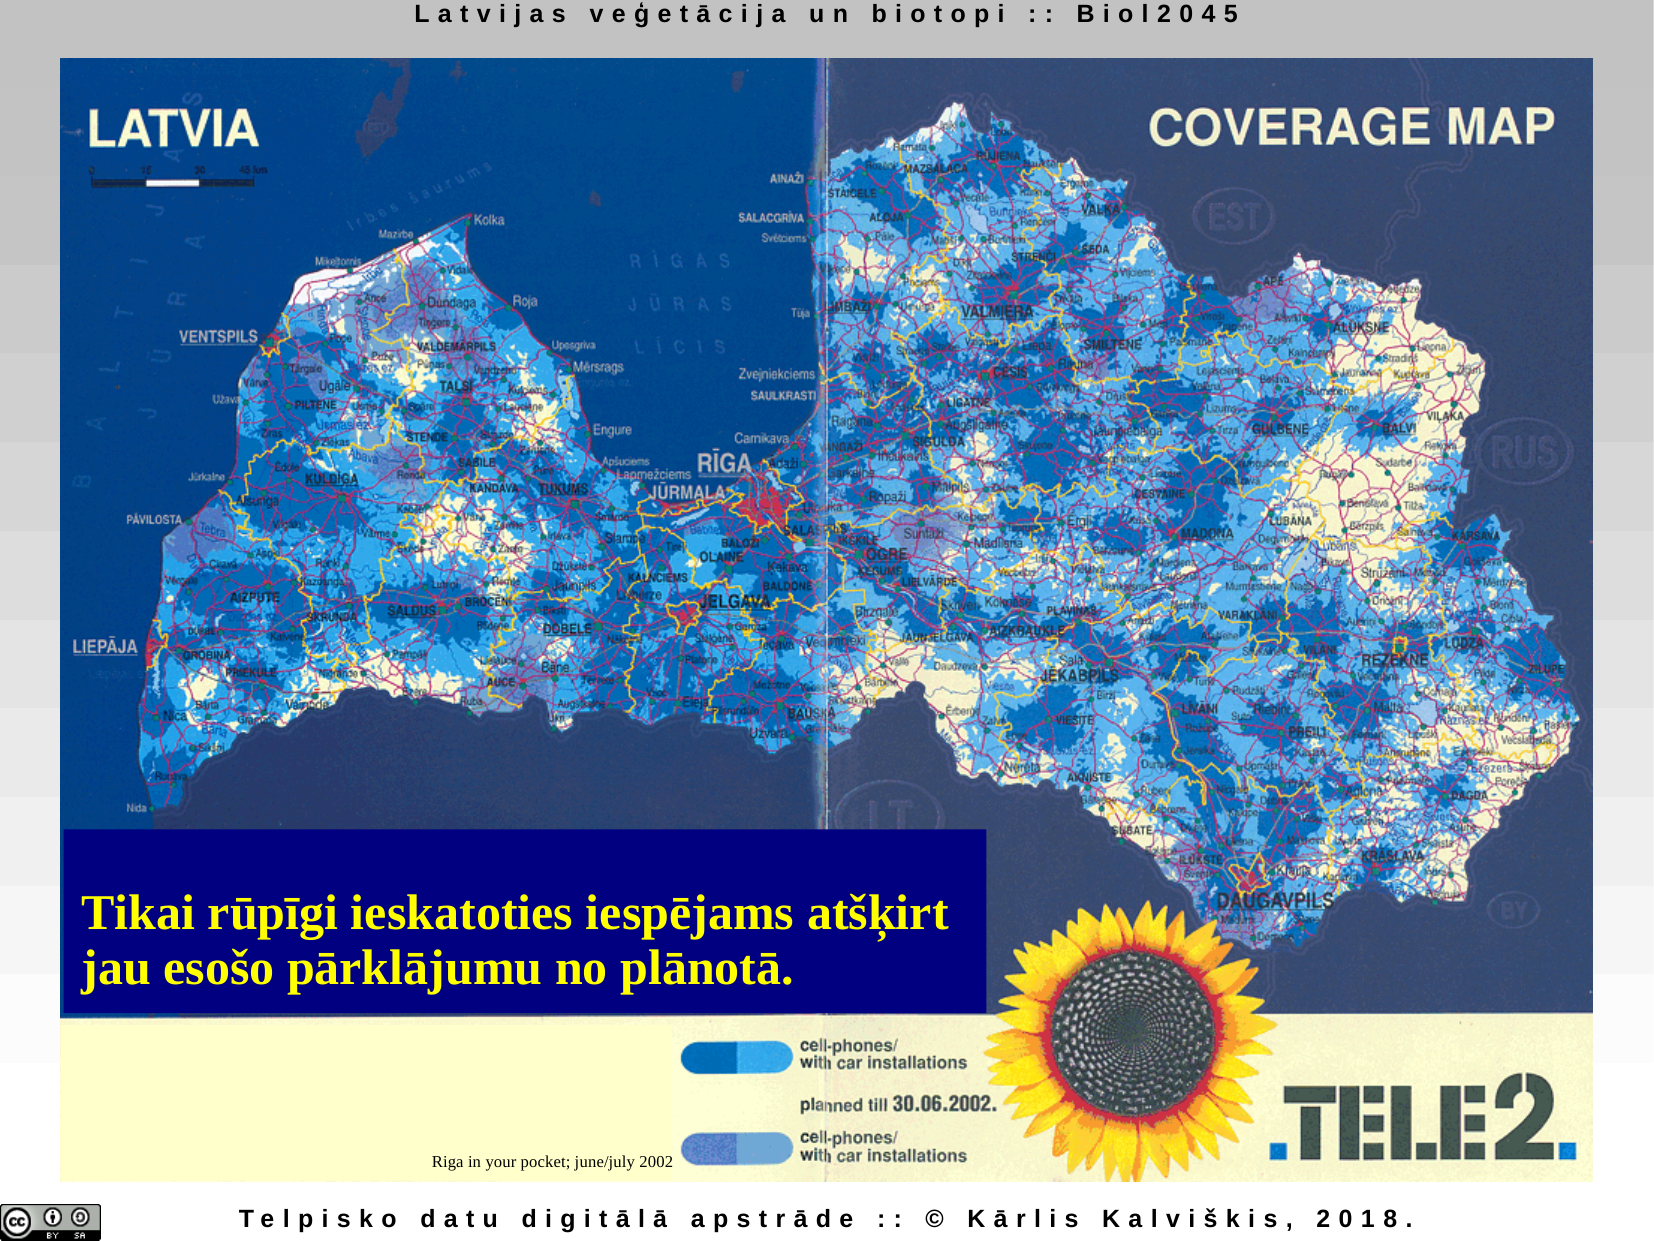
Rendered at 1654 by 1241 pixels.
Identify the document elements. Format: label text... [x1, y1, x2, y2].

text_box [60, 1025, 672, 1181]
text_box Riga in your pocket; june/july 2002 [72, 1146, 674, 1171]
text_box Tikai rūpīgi ieskatoties iespējams atšķirt jau esošo pārklājumu no plānotā. [63, 829, 987, 1014]
picture [0, 0, 1654, 1241]
